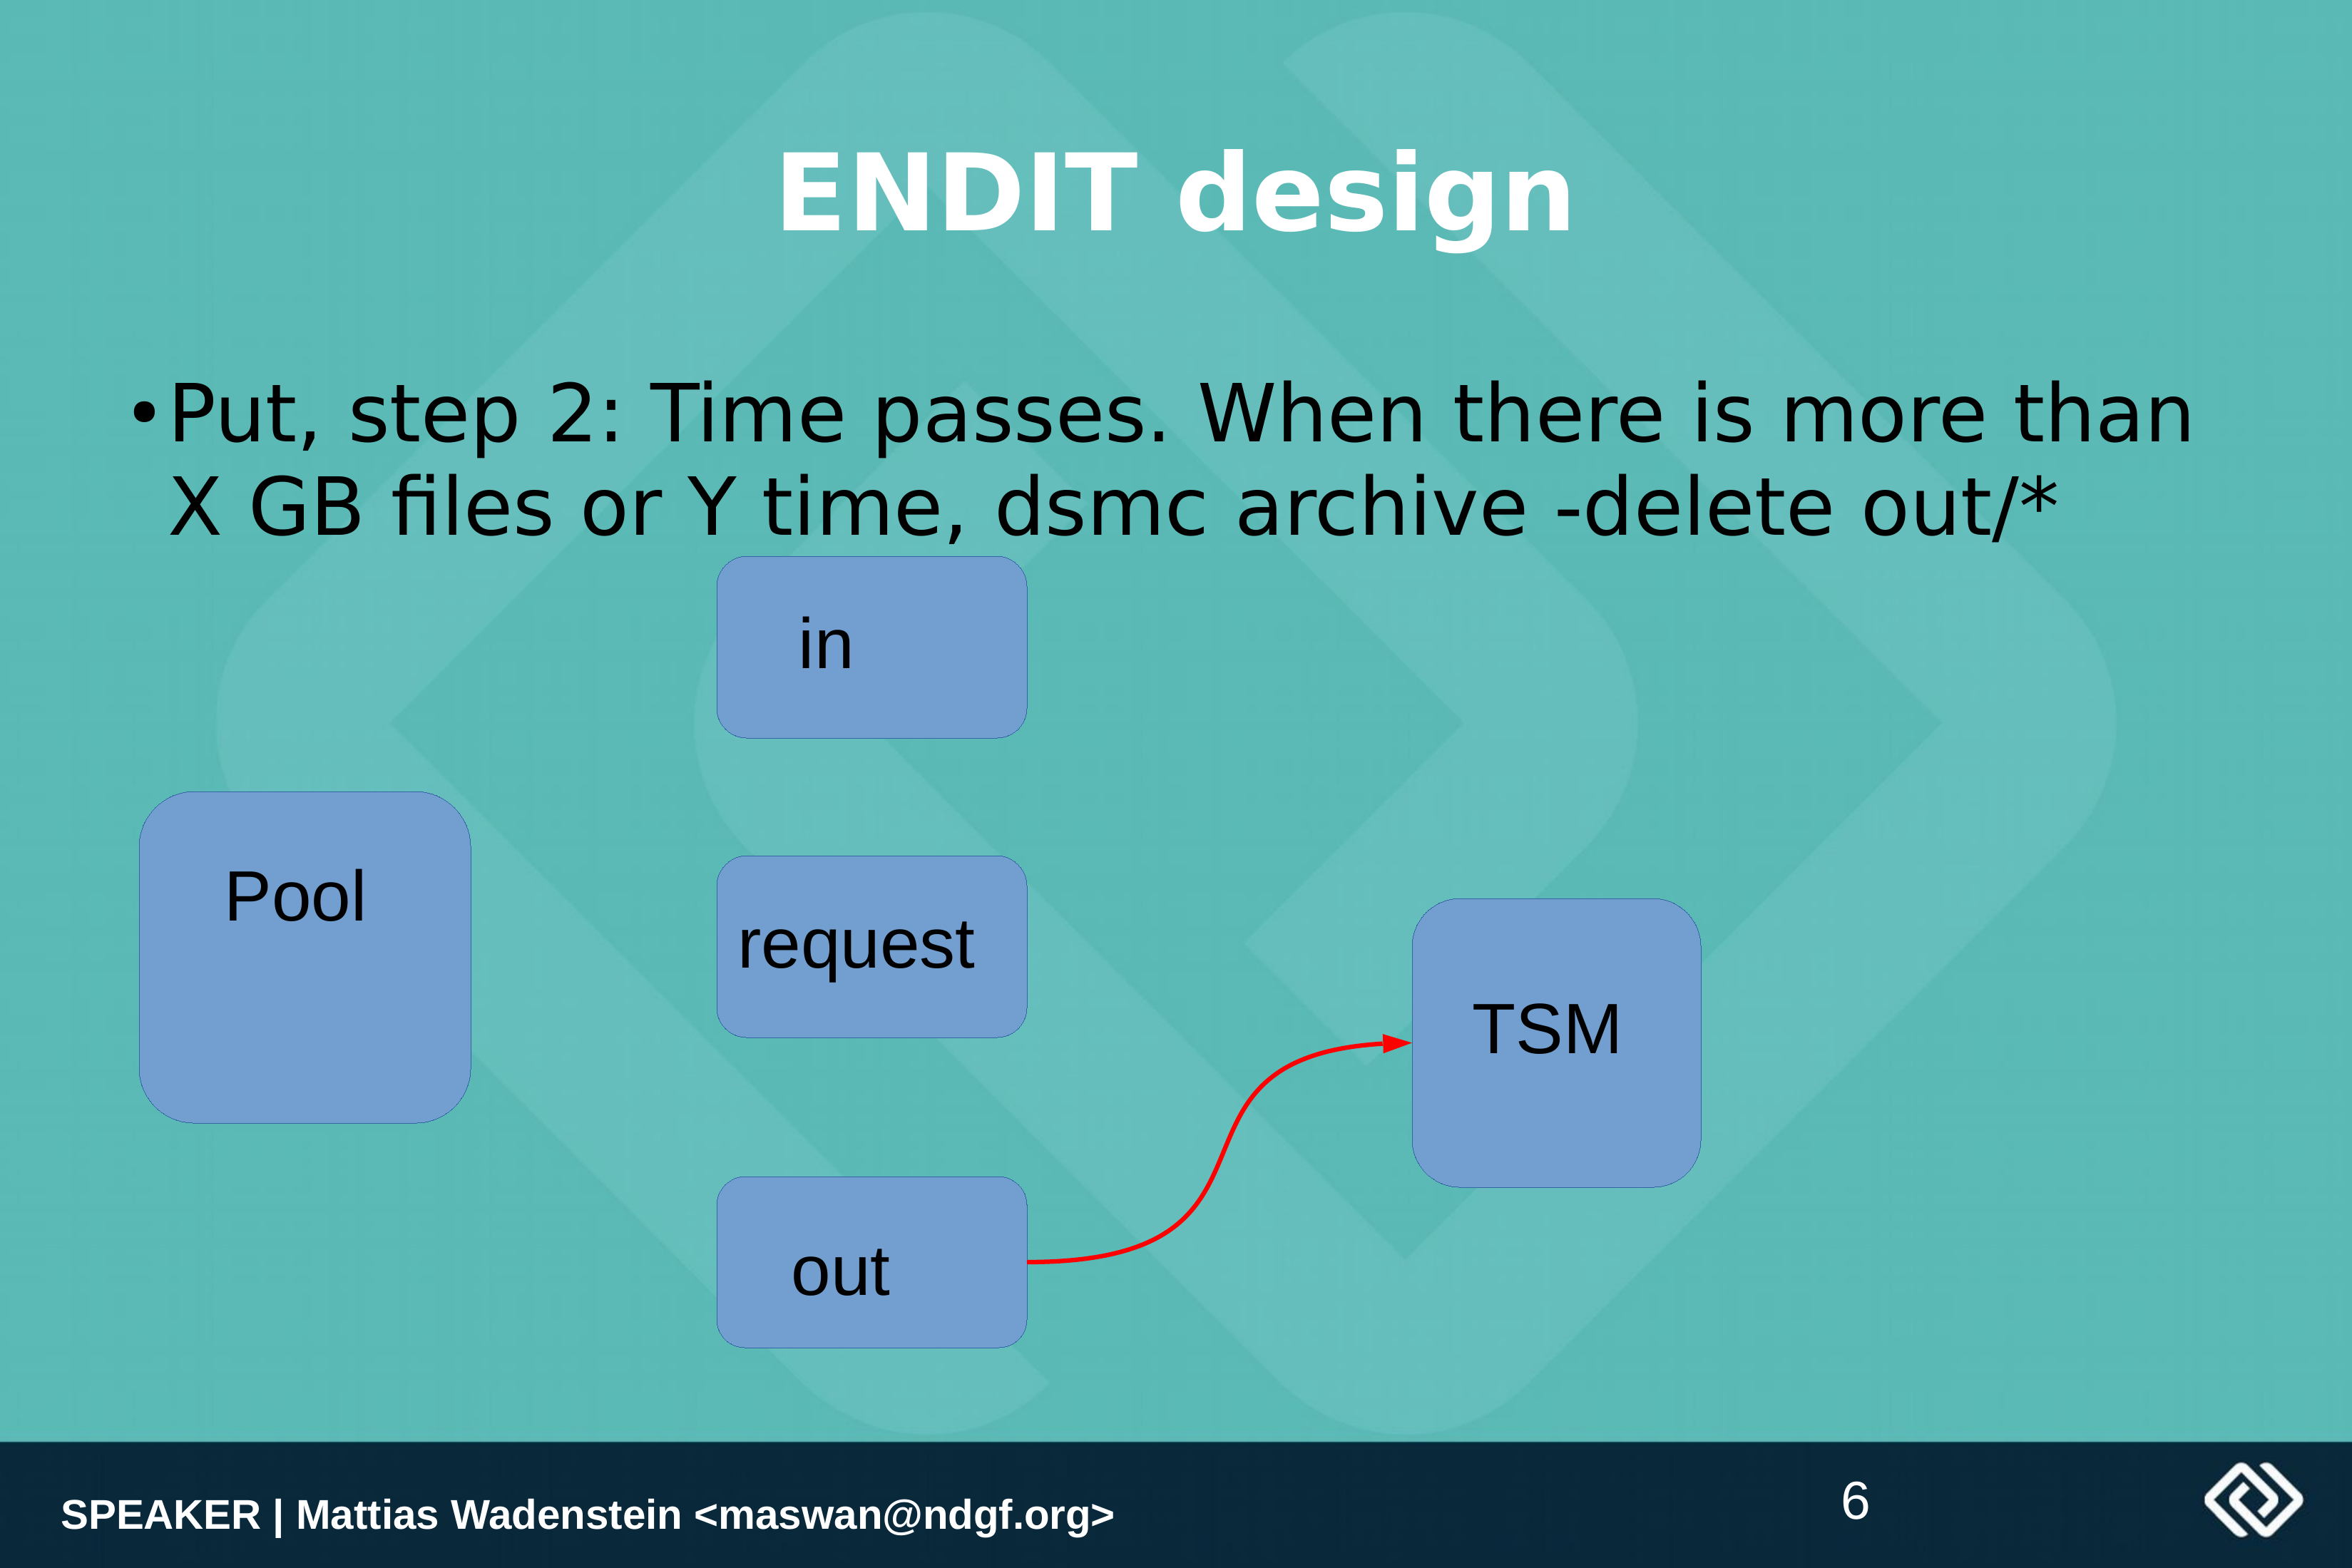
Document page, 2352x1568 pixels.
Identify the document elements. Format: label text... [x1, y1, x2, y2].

text_box out [781, 1225, 901, 1316]
text_box TSM [1462, 984, 1634, 1075]
text_box Pool [214, 851, 378, 942]
title ENDIT design [117, 62, 2234, 324]
text_box [717, 556, 1028, 739]
text_box in [788, 599, 953, 717]
picture [0, 0, 2352, 1442]
picture [0, 1445, 2352, 1568]
text_box request [727, 898, 1028, 1069]
list Put, step 2: Time passes. When there is more than X GB files or Y time, dsmc archive -delete out/* [117, 367, 2234, 1276]
text_box [1412, 898, 1702, 1188]
text_box [717, 1177, 1028, 1348]
text_box [717, 856, 1028, 1030]
text_box [139, 791, 471, 1124]
